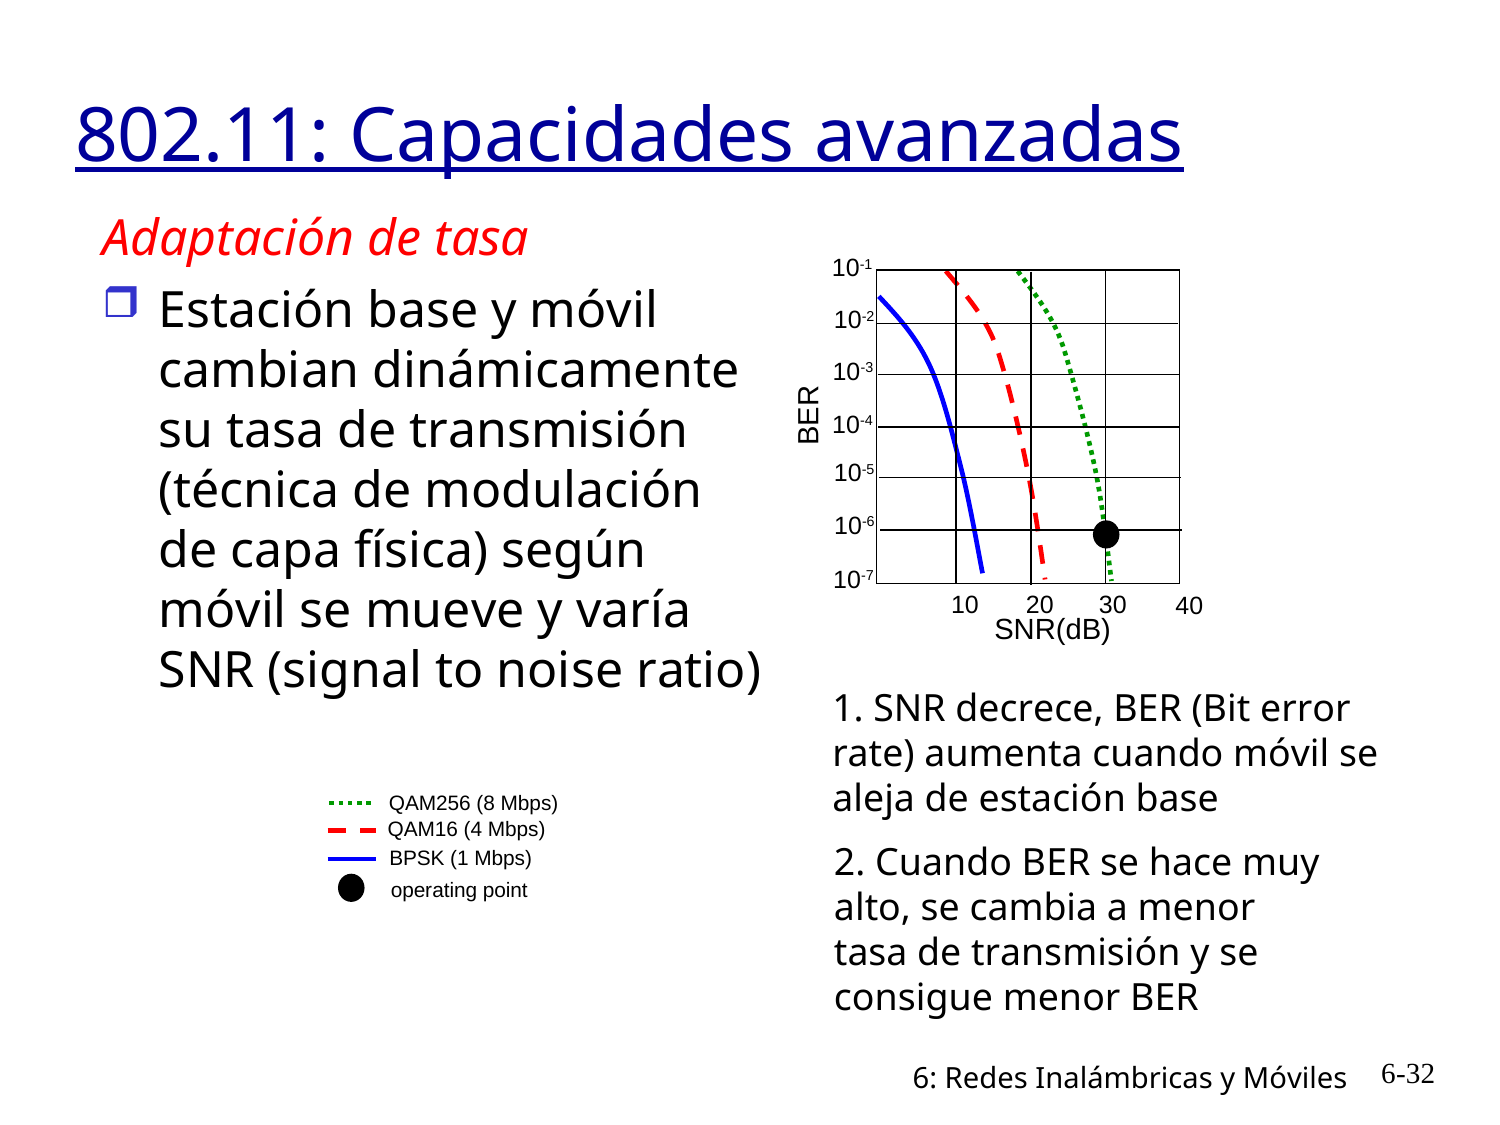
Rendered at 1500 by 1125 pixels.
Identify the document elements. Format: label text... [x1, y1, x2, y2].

text_box 10-5 [819, 449, 890, 495]
text_box 10-7 [818, 555, 889, 601]
text_box 10-2 [819, 296, 890, 342]
text_box BER [809, 430, 816, 440]
text_box operating point [376, 868, 543, 909]
text_box 10-4 [817, 400, 888, 446]
list Adaptación de tasa Estación base y móvil cambian dinámicamente su tasa de transmisión (técnica de modulación de capa física) según móvil se mueve y varía SNR (signal to noise ratio) [87, 240, 788, 850]
text_box [338, 874, 364, 902]
text_box SNR(dB) [979, 602, 1127, 654]
text_box 10-3 [817, 347, 889, 393]
text_box 20 [1011, 580, 1069, 602]
text_box BER [810, 390, 832, 401]
text_box 10-1 [817, 244, 888, 290]
text_box 30 [1084, 581, 1142, 627]
text_box 2. Cuando BER se hace muy alto, se cambia a menor tasa de transmisión y se consigue menor BER [819, 829, 1345, 1026]
text_box 10 [936, 580, 994, 627]
text_box BER [800, 390, 808, 401]
text_box 40 [1160, 581, 1219, 628]
text_box 10-6 [819, 501, 890, 547]
text_box BER [781, 370, 832, 461]
text_box QAM16 (4 Mbps) [372, 807, 561, 849]
title 802.11: Capacidades avanzadas [75, 24, 1351, 240]
text_box BPSK (1 Mbps) [374, 837, 547, 878]
text_box 1. SNR decrece, BER (Bit error rate) aumenta cuando móvil se aleja de estación base [817, 676, 1426, 827]
text_box QAM256 (8 Mbps) [374, 782, 574, 823]
text_box [1093, 521, 1119, 548]
